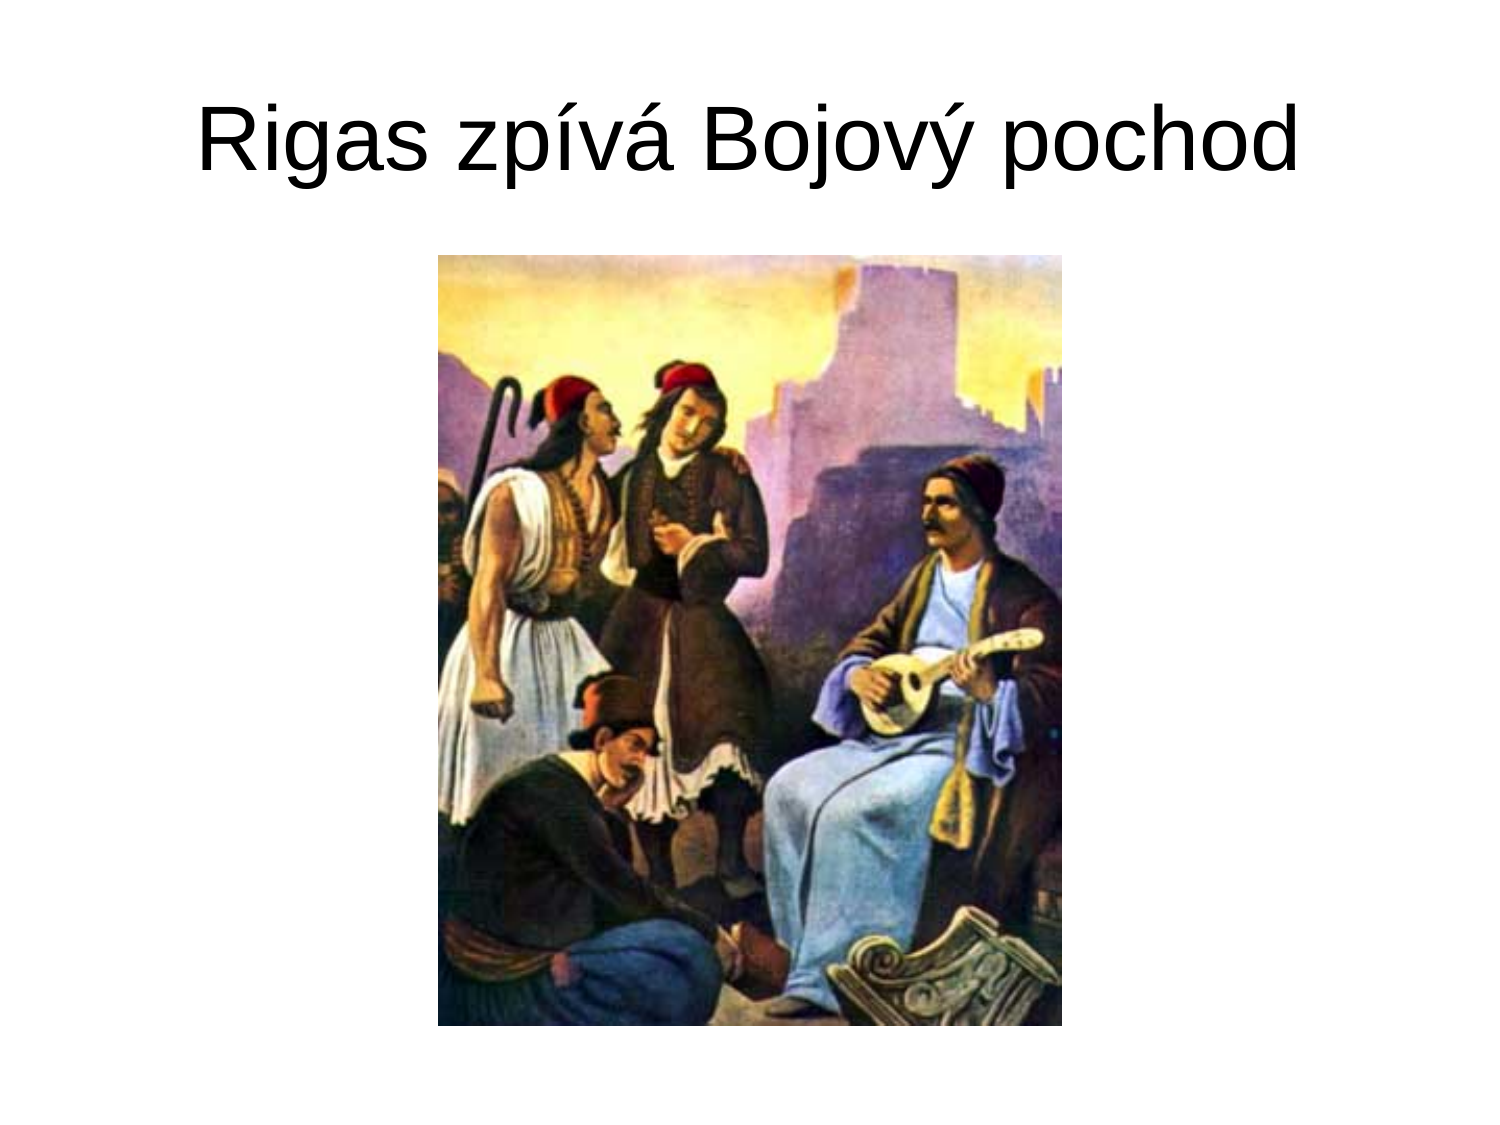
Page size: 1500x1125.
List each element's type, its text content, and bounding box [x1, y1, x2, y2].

picture [438, 255, 1062, 1026]
title Rigas zpívá Bojový pochod [74, 20, 1425, 257]
